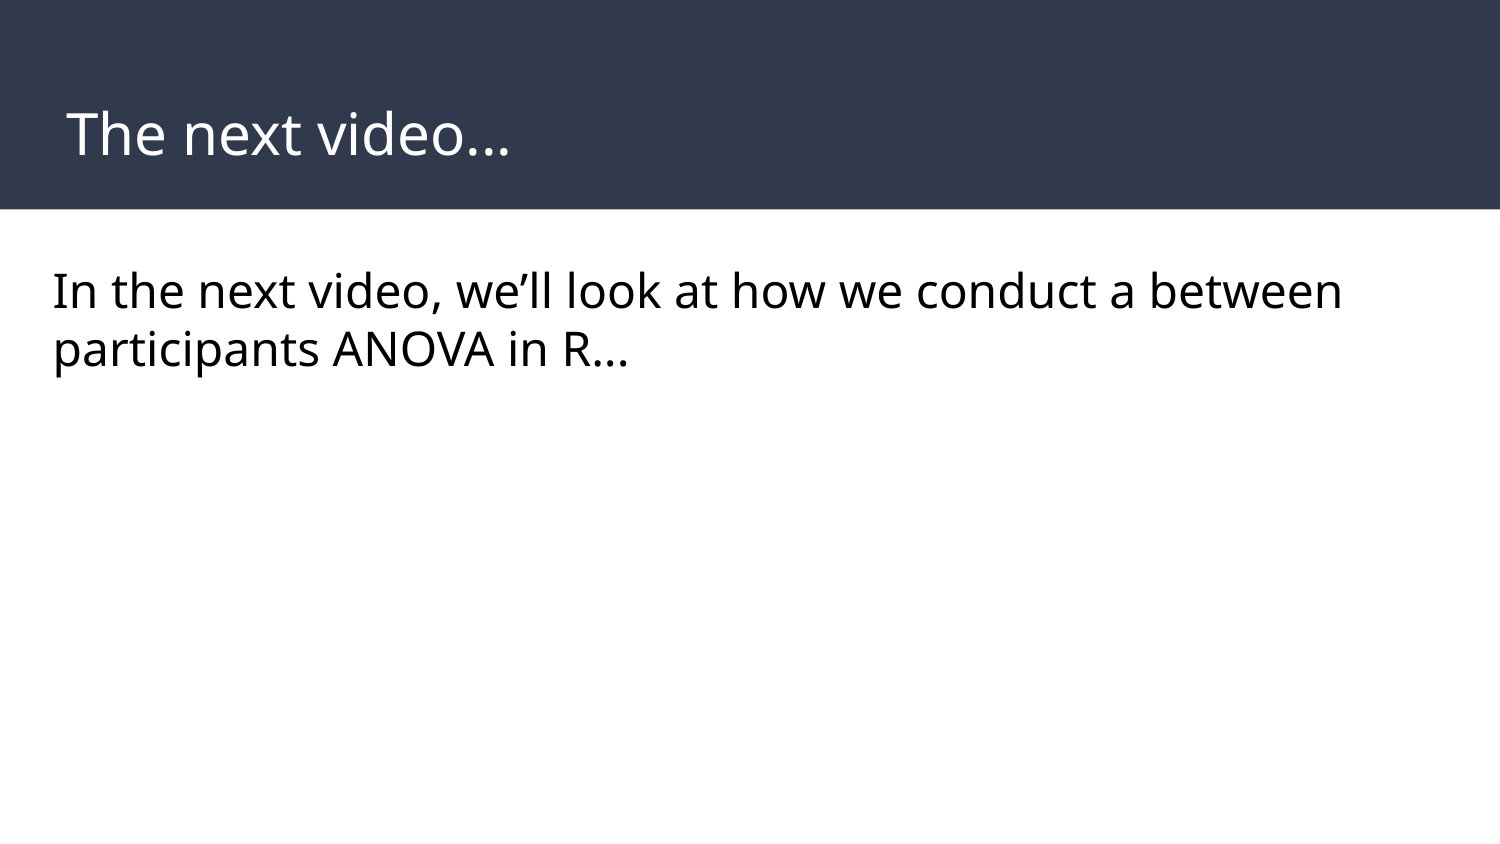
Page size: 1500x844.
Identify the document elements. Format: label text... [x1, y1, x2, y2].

title The next video... [51, 82, 1449, 185]
text_box In the next video, we’ll look at how we conduct a between participants ANOVA in R... [37, 245, 1449, 815]
